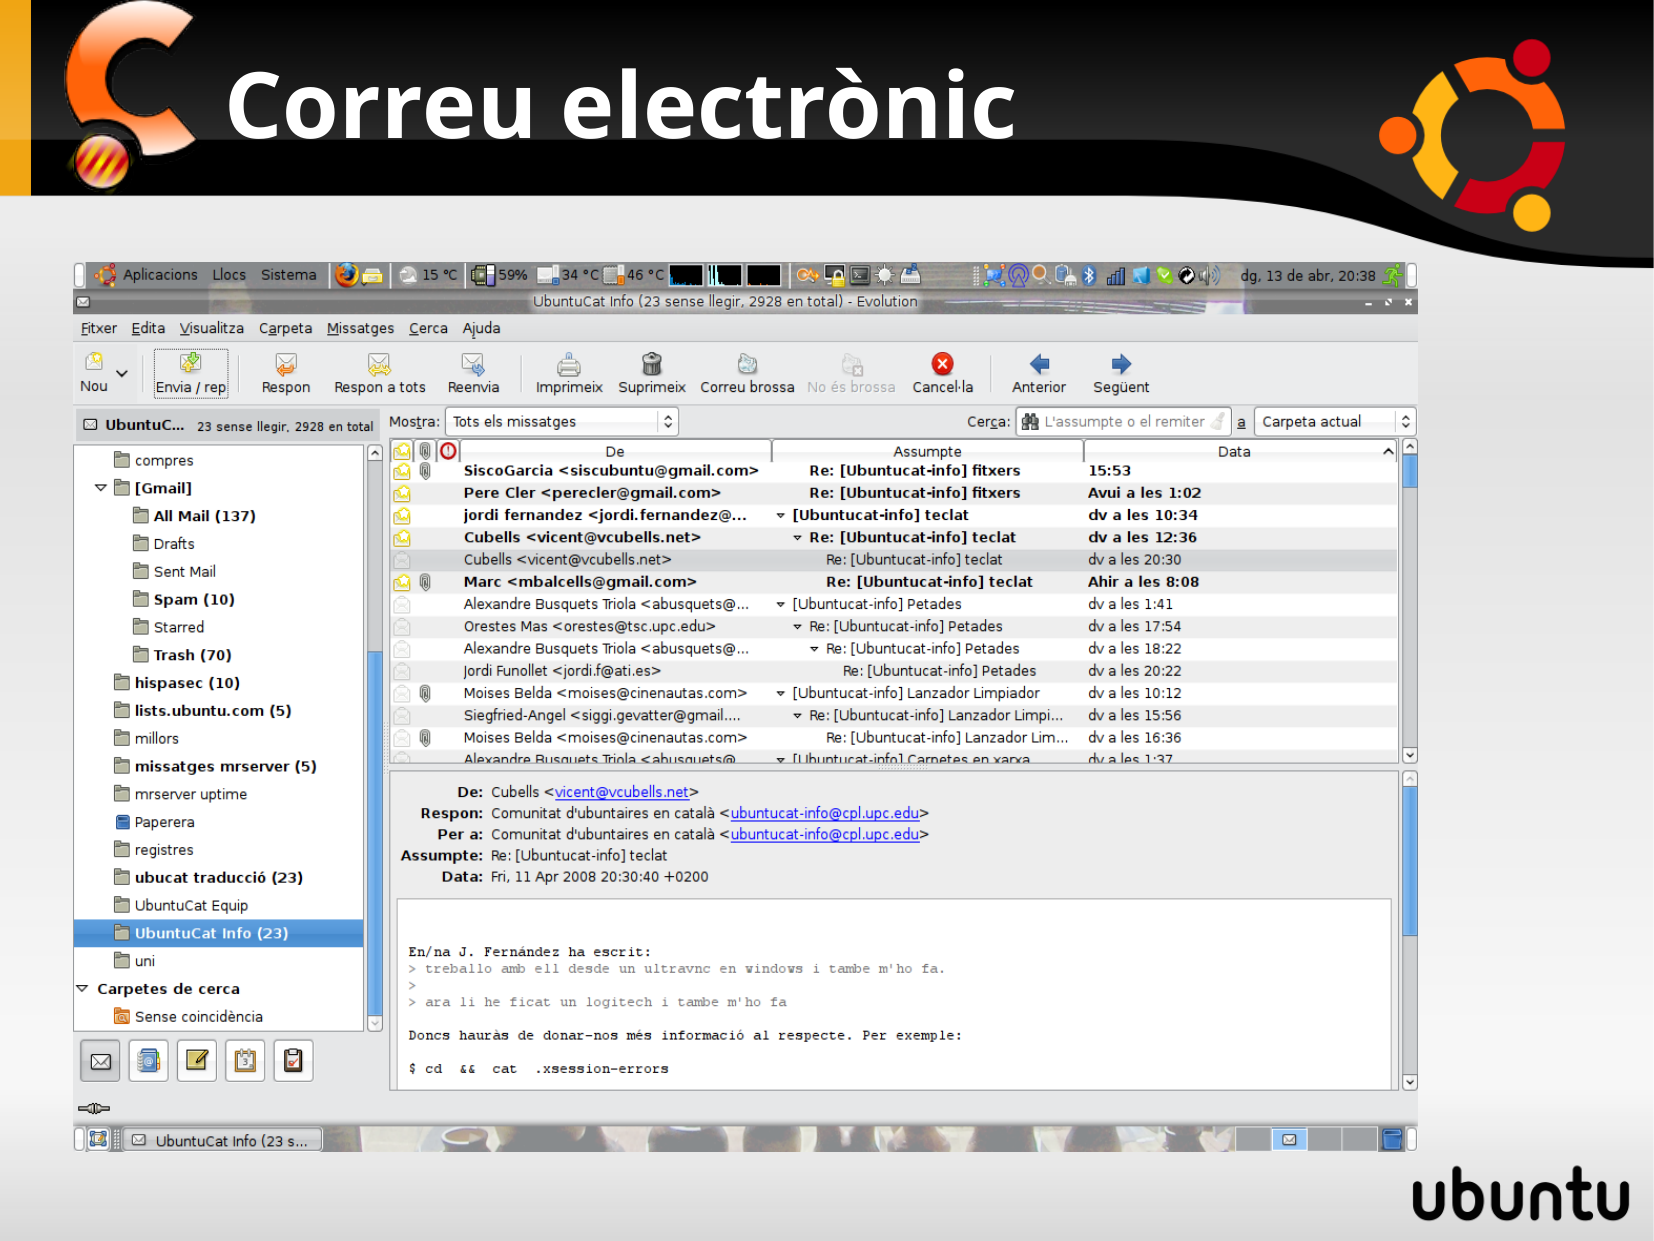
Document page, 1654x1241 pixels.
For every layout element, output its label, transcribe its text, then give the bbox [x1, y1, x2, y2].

picture [0, 0, 1654, 1241]
title Correu electrònic [76, 0, 1565, 208]
